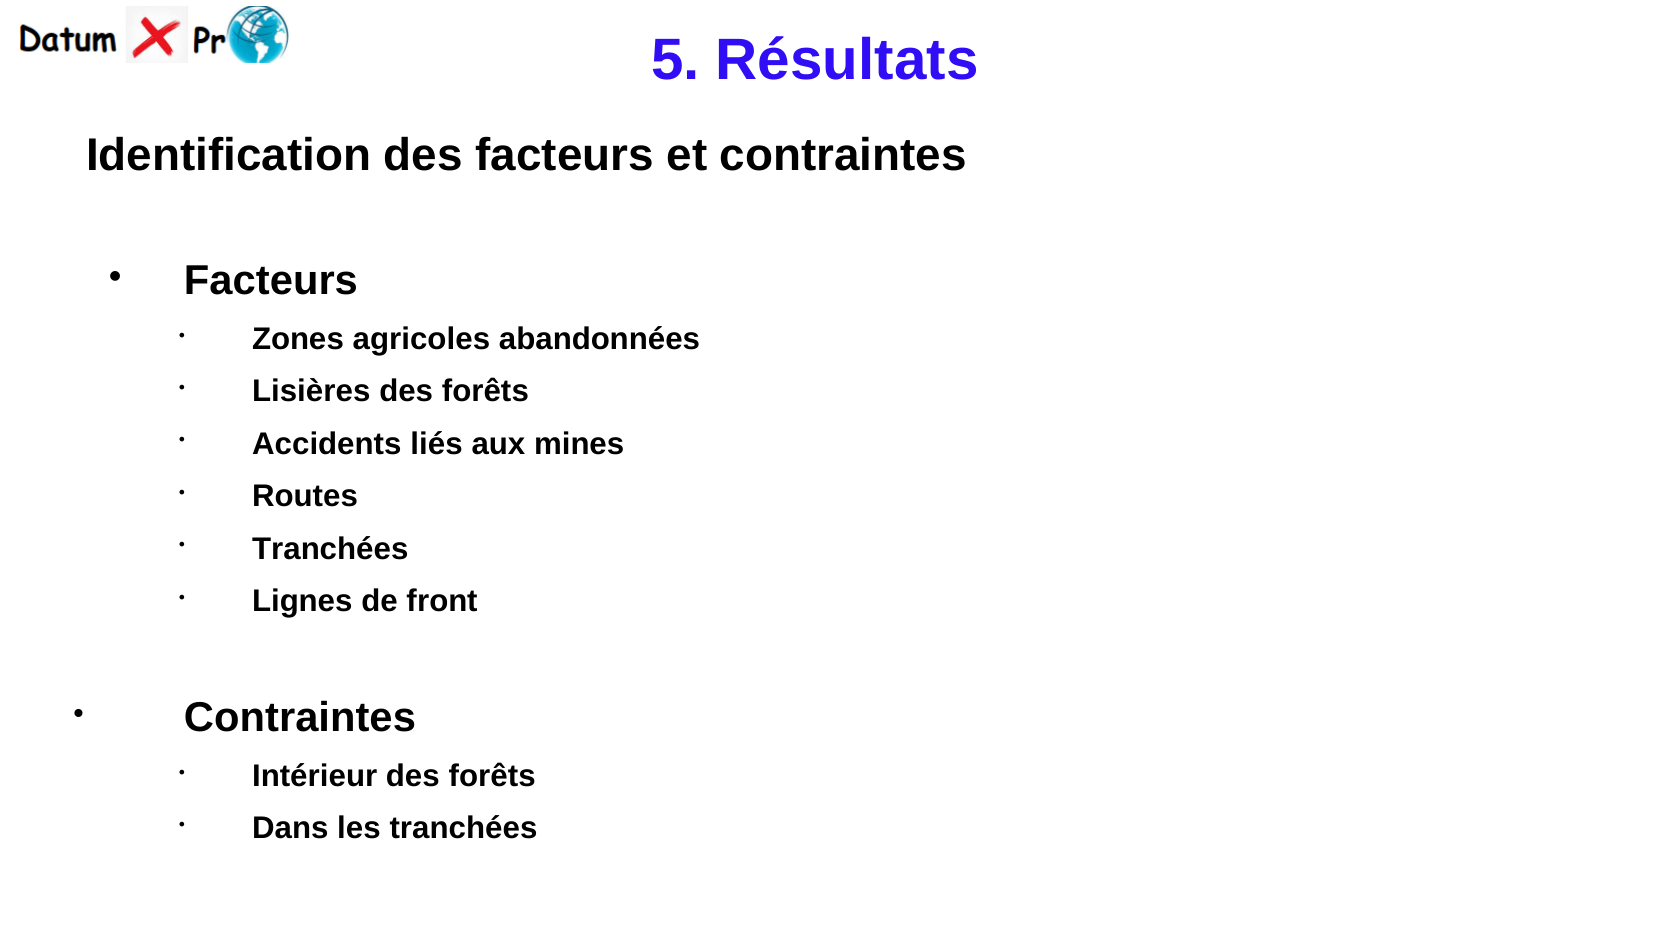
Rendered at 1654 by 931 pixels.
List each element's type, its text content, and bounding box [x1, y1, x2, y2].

title 5. Résultats [165, 23, 1465, 89]
picture [0, 6, 319, 63]
text_box Identification des facteurs et contraintes Facteurs Zones agricoles abandonnées Lisières des forêts Accidents liés aux mines Routes Tranchées Lignes de front Contraintes Intérieur des forêts Dans les tranchées [35, 129, 1477, 920]
